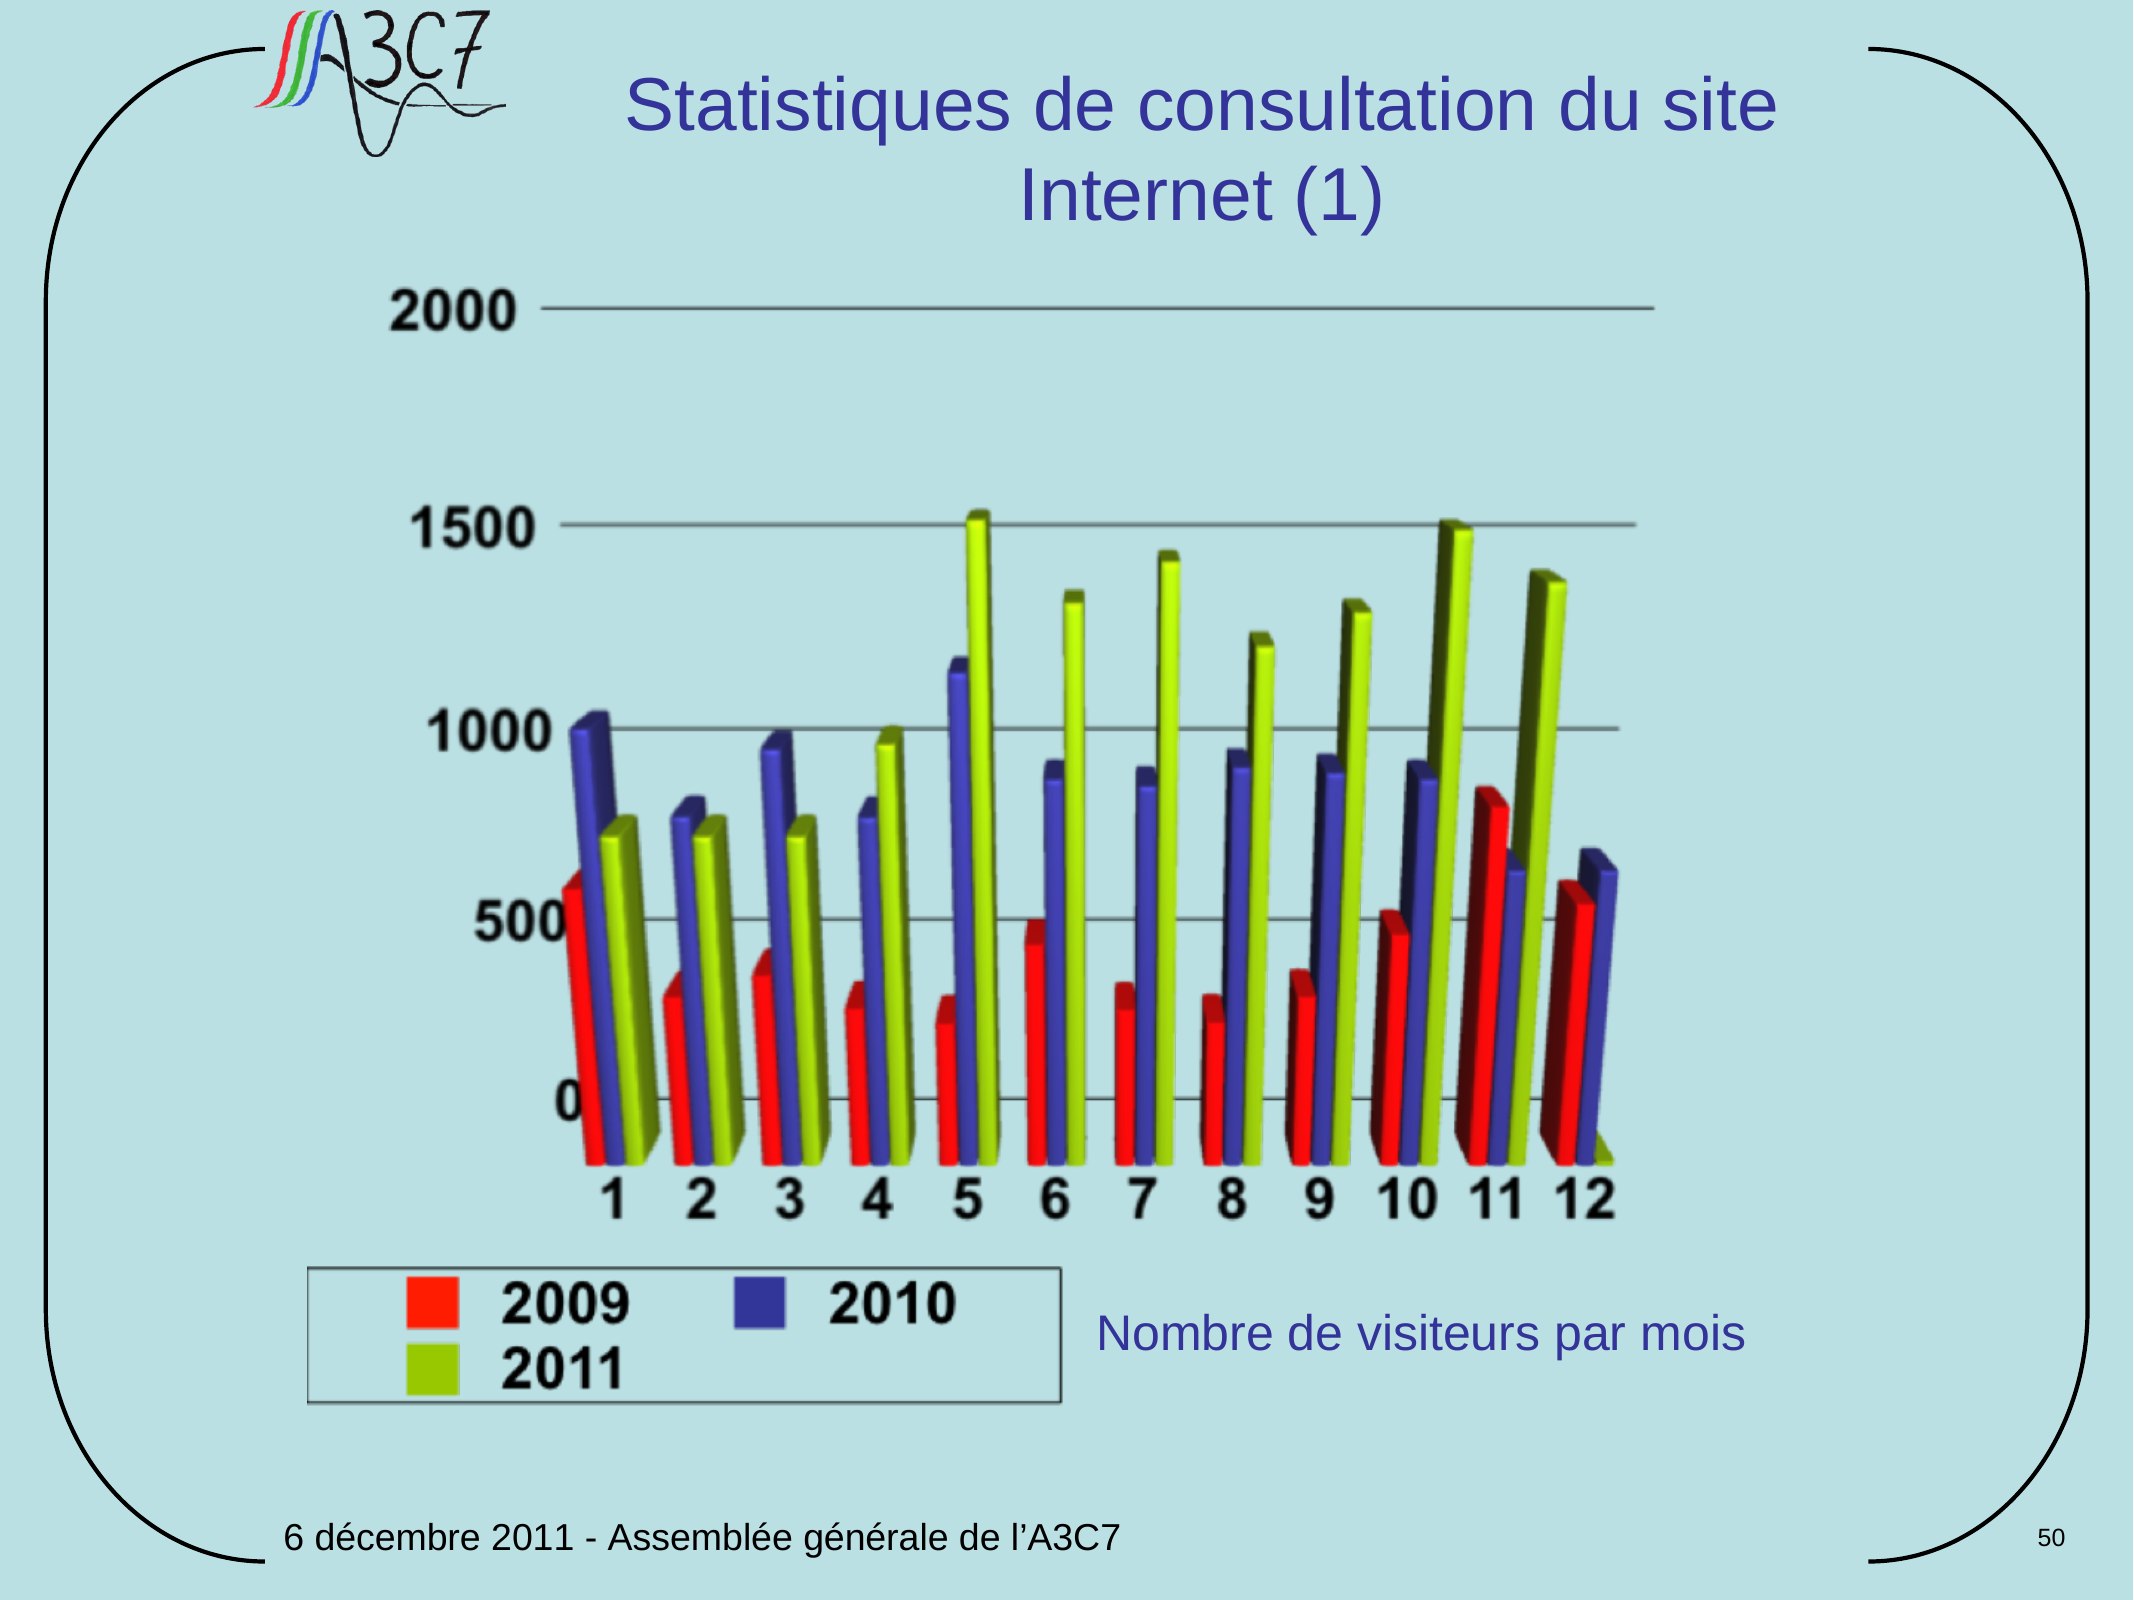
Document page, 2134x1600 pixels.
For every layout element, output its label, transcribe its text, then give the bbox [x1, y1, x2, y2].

title Statistiques de consultation du site Internet (1) [497, 47, 1917, 250]
picture [307, 285, 1656, 1437]
text_box Nombre de visiteurs par mois [1086, 1300, 1829, 1374]
picture [253, 10, 506, 157]
text_box 6 décembre 2011 - Assemblée générale de l’A3C7 [274, 1512, 1131, 1558]
